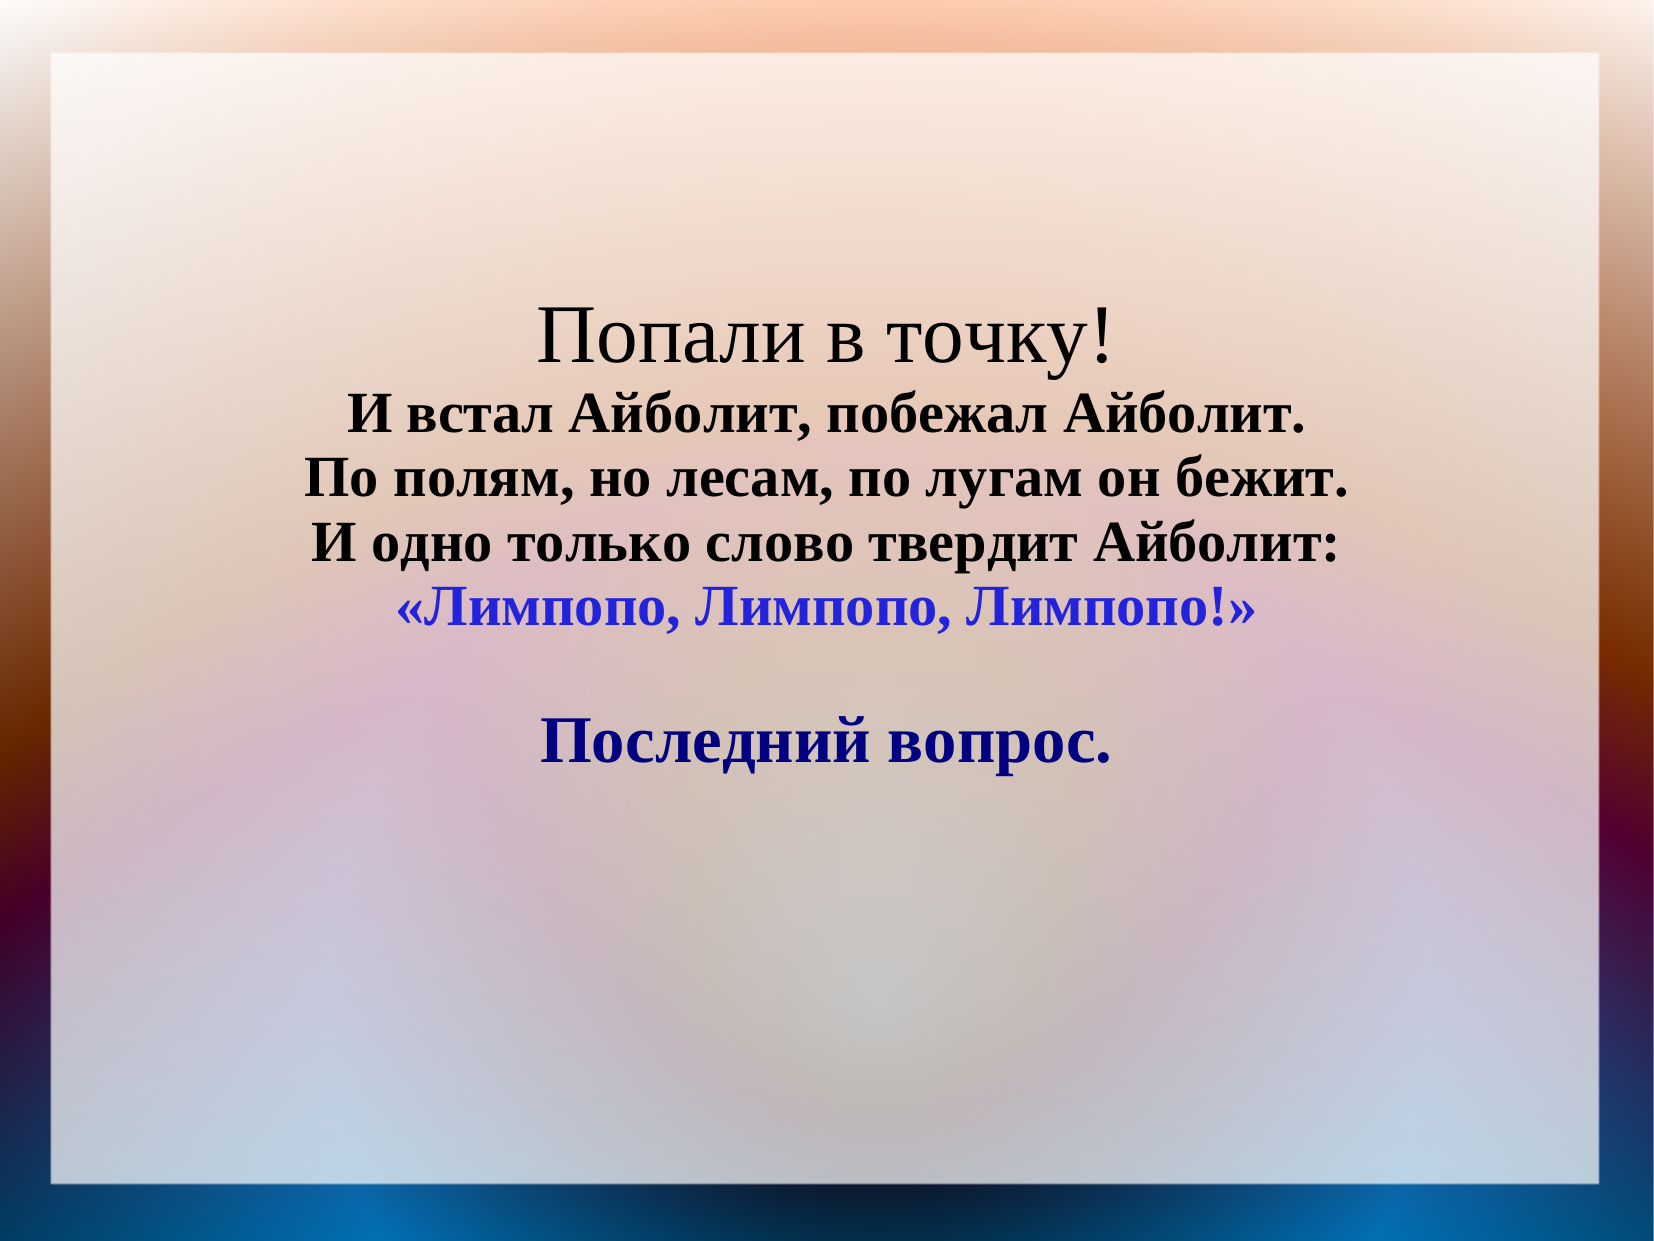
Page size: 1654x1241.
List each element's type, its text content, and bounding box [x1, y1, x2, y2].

picture [0, 0, 1654, 1241]
subtitle Попали в точку! И встал Айболит, побежал Айболит. По полям, но лесам, по лугам он бежит. И одно только слово твердит Айболит: «Лимпопо, Лимпопо, Лимпопо!» Последний вопрос. [82, 55, 1571, 1010]
